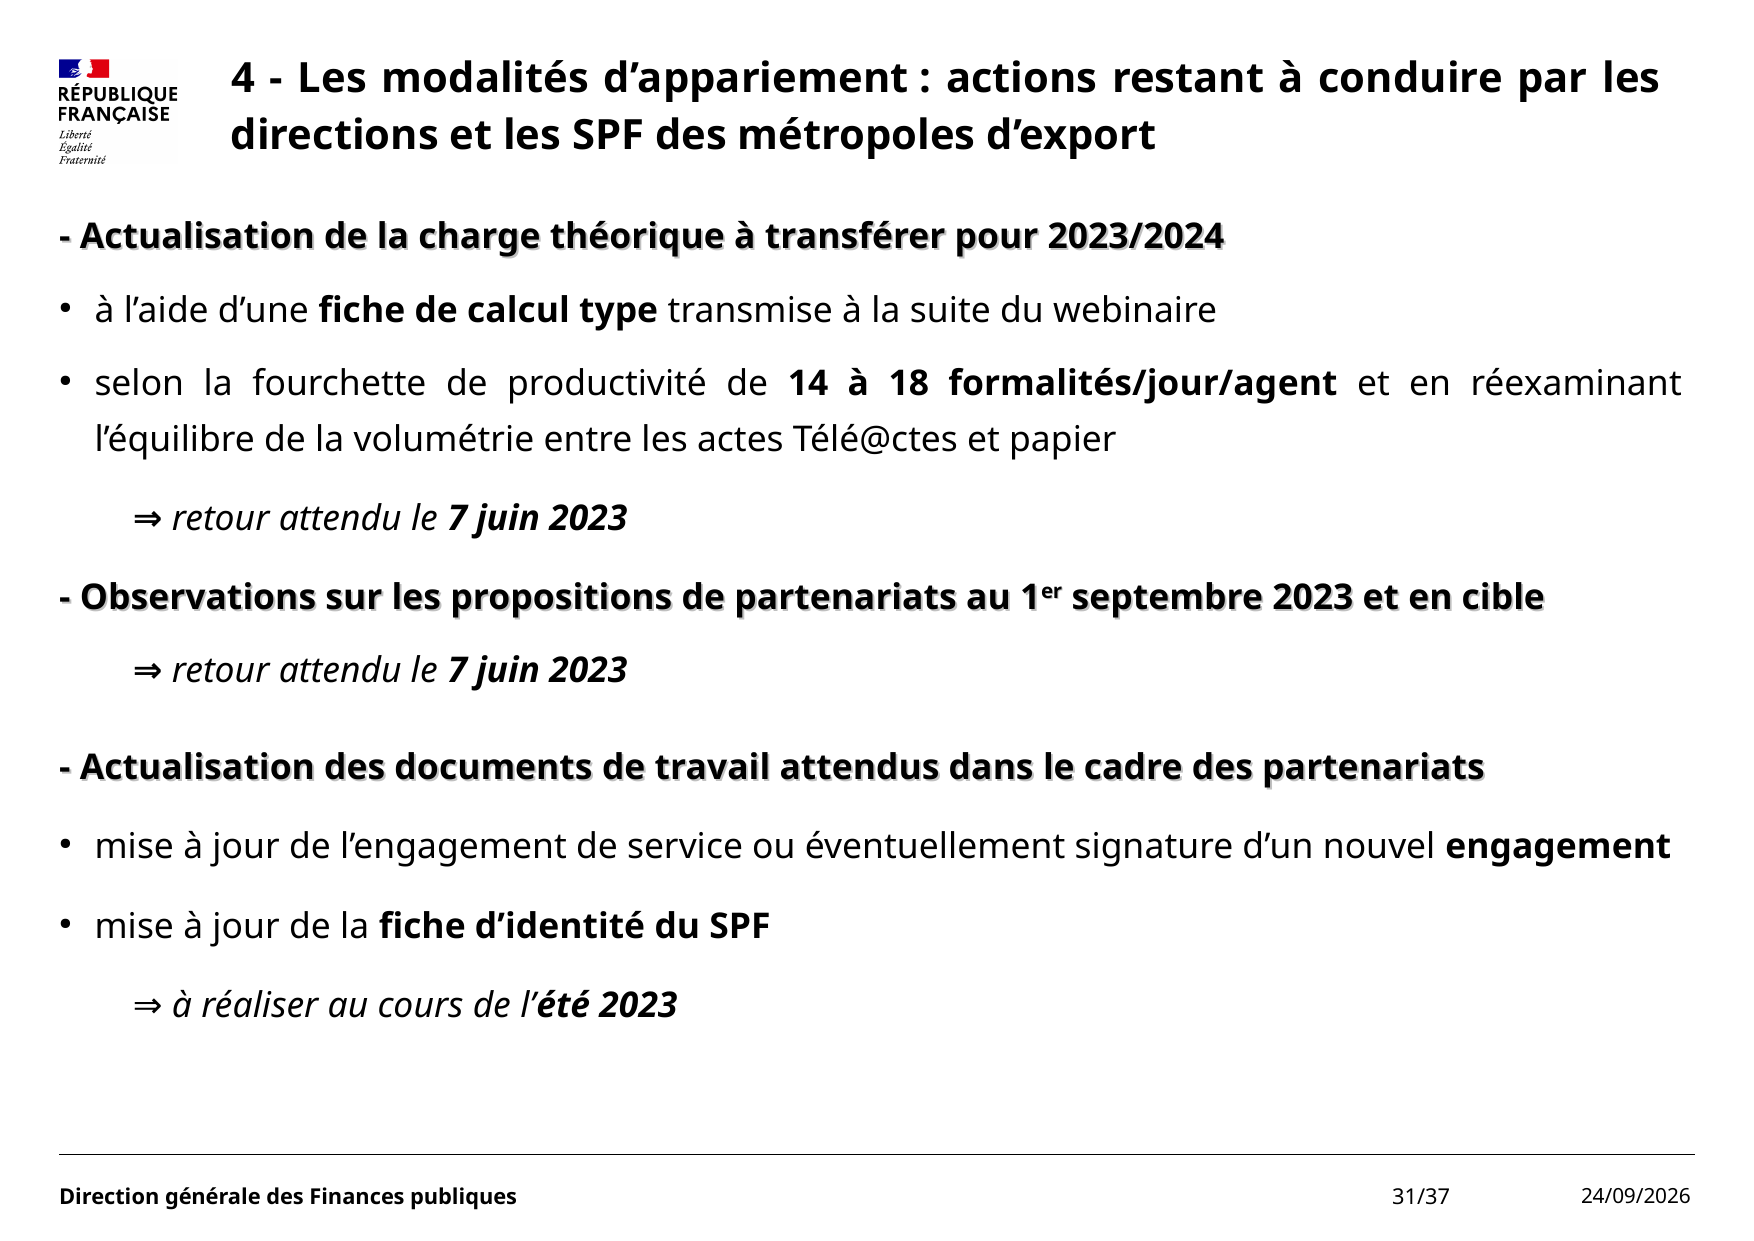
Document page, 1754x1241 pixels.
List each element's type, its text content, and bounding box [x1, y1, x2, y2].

text_box - Actualisation de la charge théorique à transférer pour 2023/2024 à l’aide d’une fiche de calcul type transmise à la suite du webinaire selon la fourchette de productivité de 14 à 18 formalités/jour/agent et en réexaminant l’équilibre de la volumétrie entre les actes Télé@ctes et papier ⇒ retour attendu le 7 juin 2023 - Observations sur les propositions de partenariats au 1er septembre 2023 et en cible ⇒ retour attendu le 7 juin 2023 - Actualisation des documents de travail attendus dans le cadre des partenariats mise à jour de l’engagement de service ou éventuellement signature d’un nouvel engagement mise à jour de la fiche d’identité du SPF ⇒ à réaliser au cours de l’été 2023 [44, 196, 1697, 1038]
text_box 4 - Les modalités d’appariement : actions restant à conduire par les directions et les SPF des métropoles d’export [180, 40, 1677, 157]
picture [59, 59, 178, 164]
